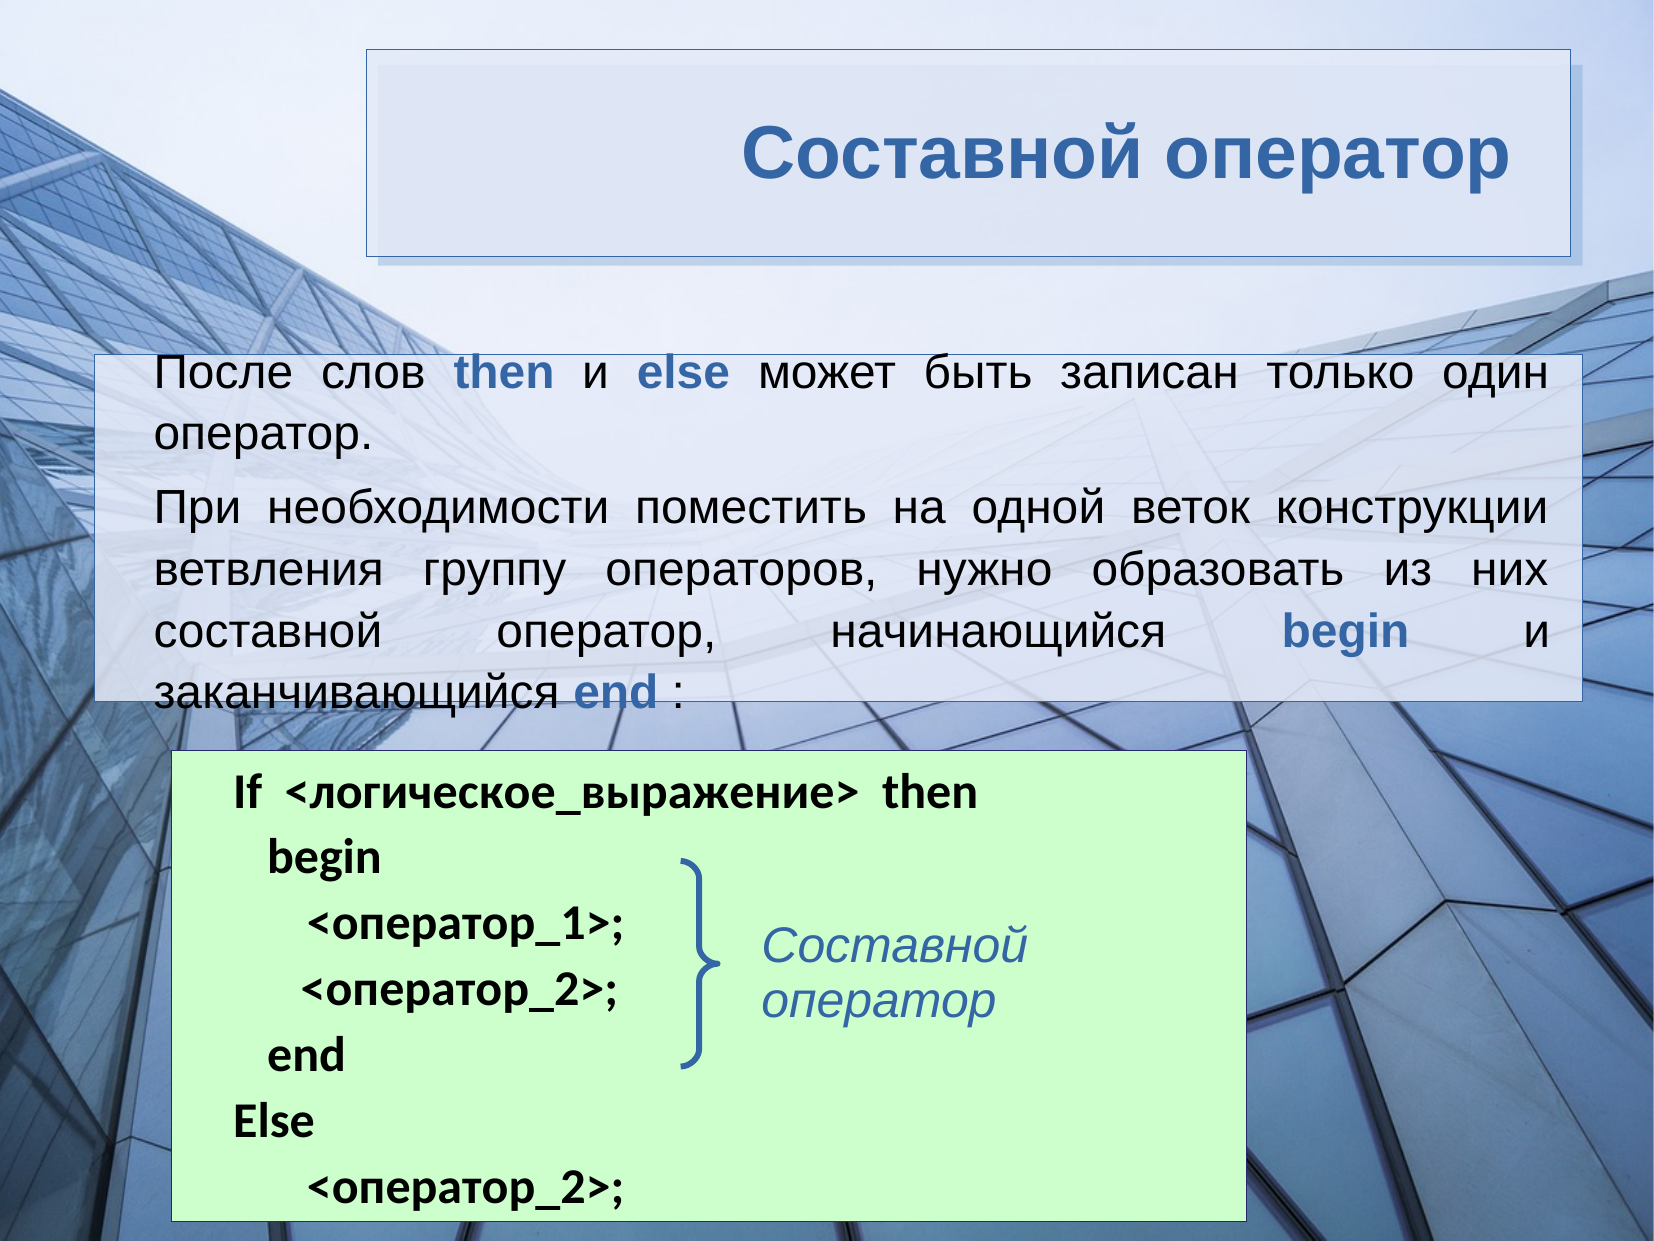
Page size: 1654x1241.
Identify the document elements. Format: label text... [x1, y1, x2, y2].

text_box If <логическое_выражение> then begin <оператор_1>; <оператор_2>; end Else <оператор_2>; [171, 750, 1247, 1222]
text_box [377, 64, 1583, 266]
title Составной оператор [366, 49, 1571, 257]
text_box Составной оператор [746, 909, 1193, 1018]
text_box После слов then и else может быть записан только один оператор. При необходимости поместить на одной веток конструкции ветвления группу операторов, нужно образовать из них составной оператор, начинающийся begin и заканчивающийся end : [94, 354, 1583, 702]
picture [0, 0, 1654, 1241]
